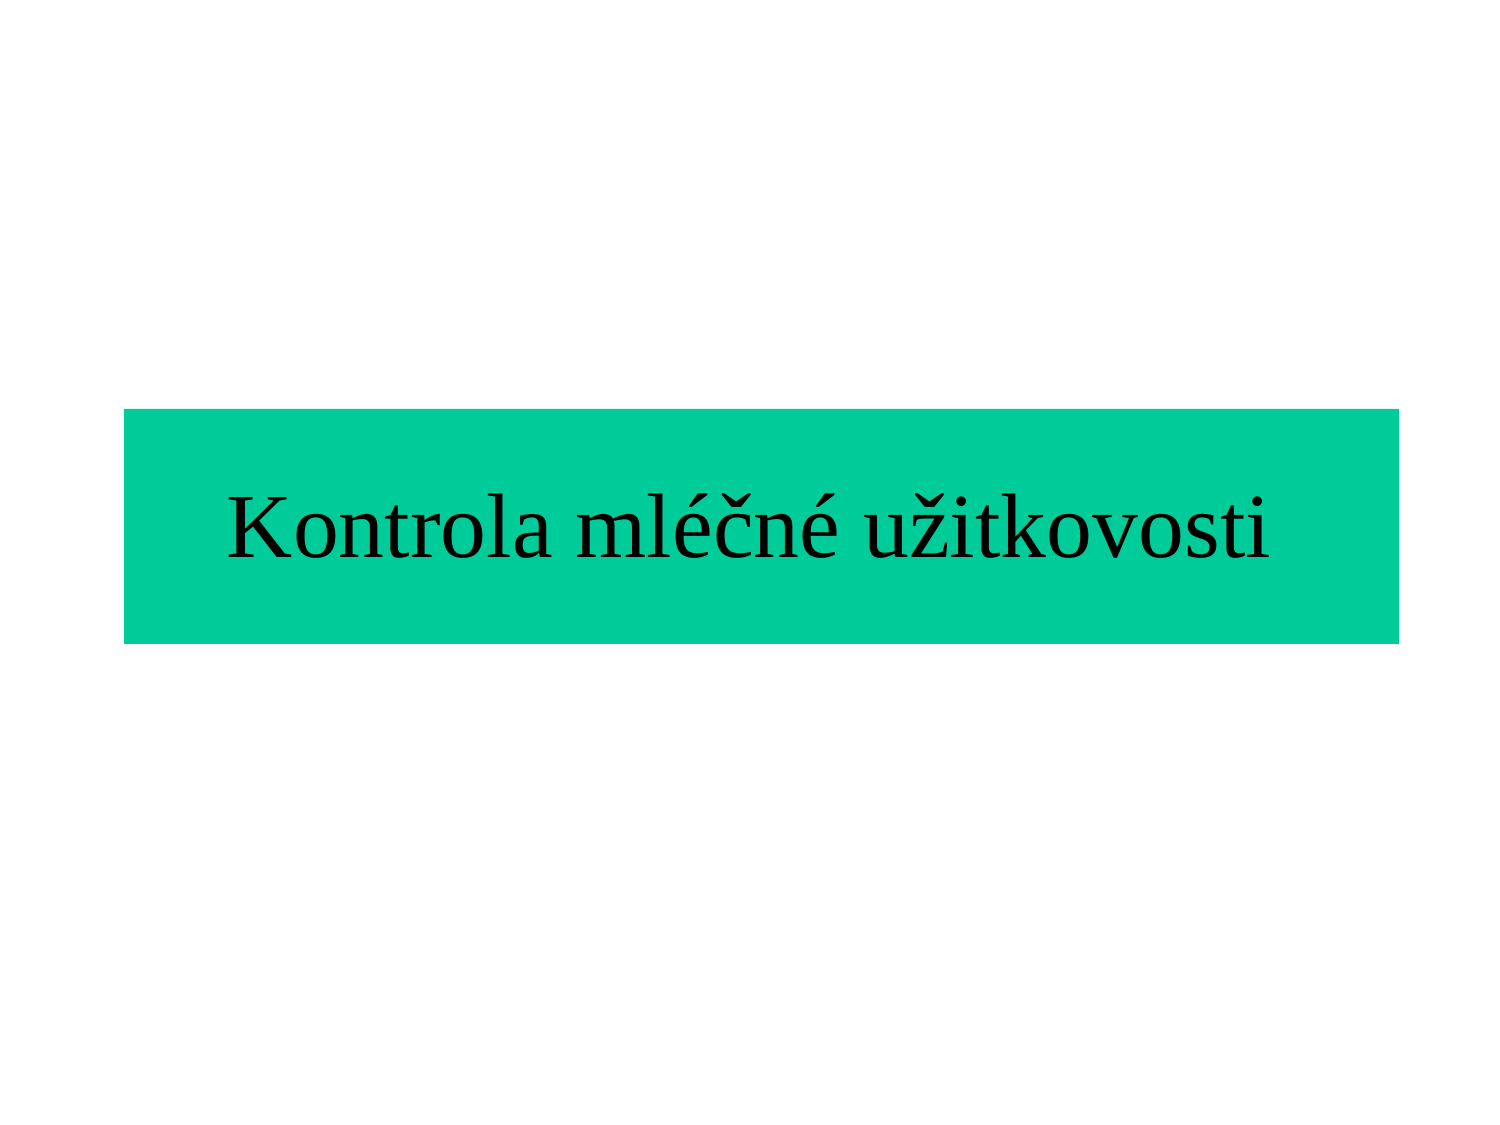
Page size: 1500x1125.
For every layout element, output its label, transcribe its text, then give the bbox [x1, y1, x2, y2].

title Kontrola mléčné užitkovosti [123, 408, 1399, 644]
